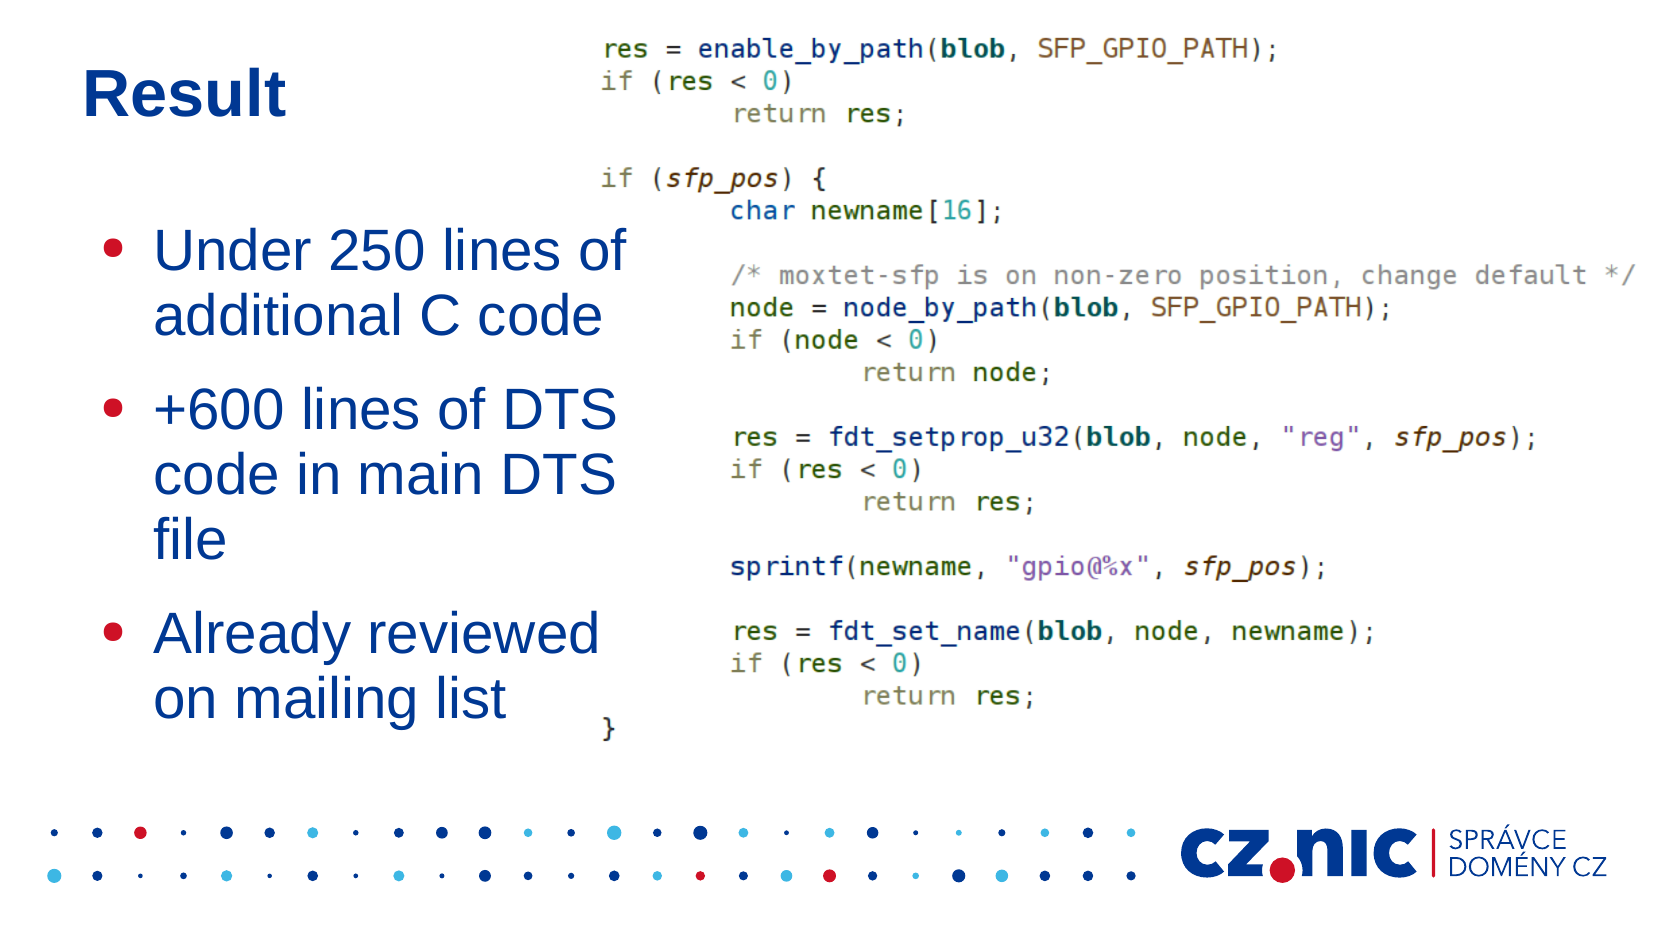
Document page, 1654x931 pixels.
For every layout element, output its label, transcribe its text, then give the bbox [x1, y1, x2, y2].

title Result [82, 53, 578, 133]
list Under 250 lines of additional C code +600 lines of DTS code in main DTS file Already reviewed on mailing list [82, 217, 578, 758]
picture [578, 23, 1654, 768]
